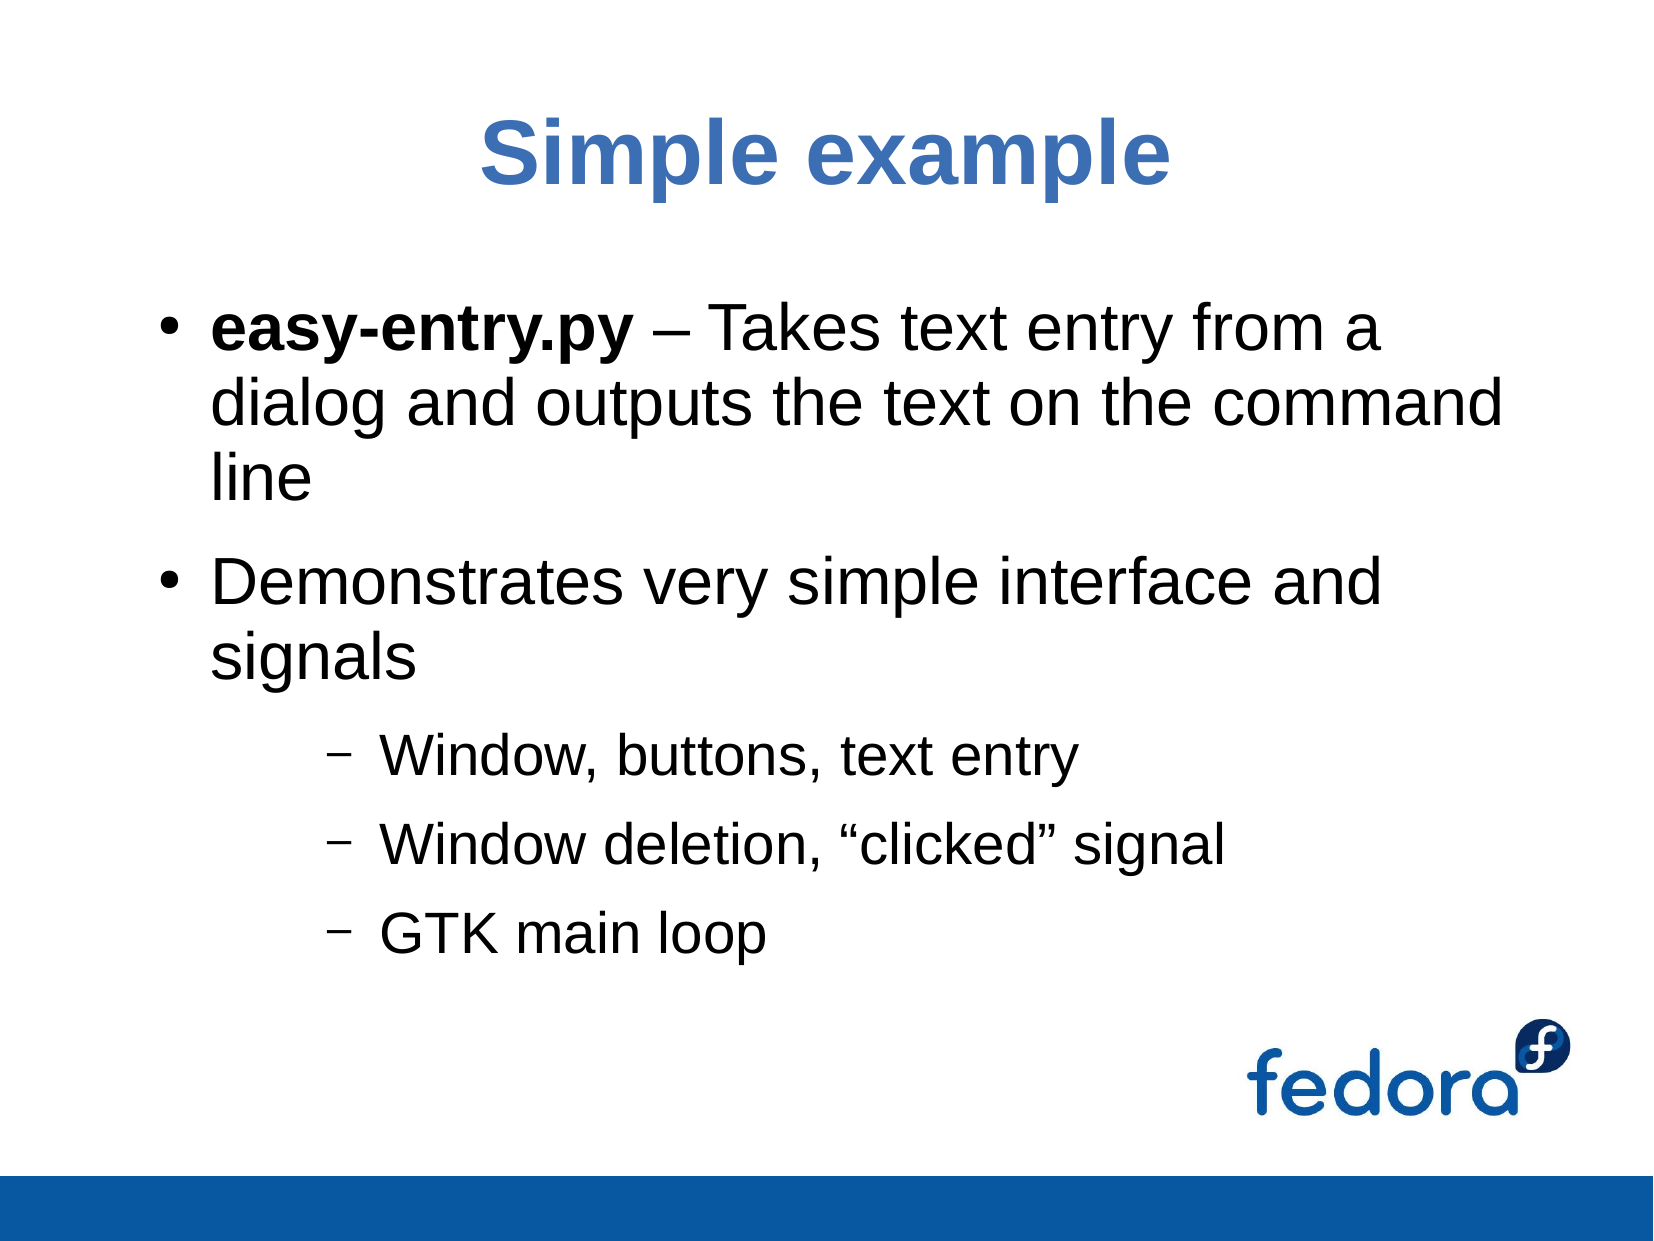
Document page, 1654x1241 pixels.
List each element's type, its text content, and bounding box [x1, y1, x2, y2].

picture [1237, 1010, 1576, 1125]
title Simple example [82, 56, 1571, 250]
picture [0, 1176, 1653, 1241]
list easy-entry.py – Takes text entry from a dialog and outputs the text on the command line Demonstrates very simple interface and signals Window, buttons, text entry Window deletion, “clicked” signal GTK main loop [82, 290, 1571, 1095]
